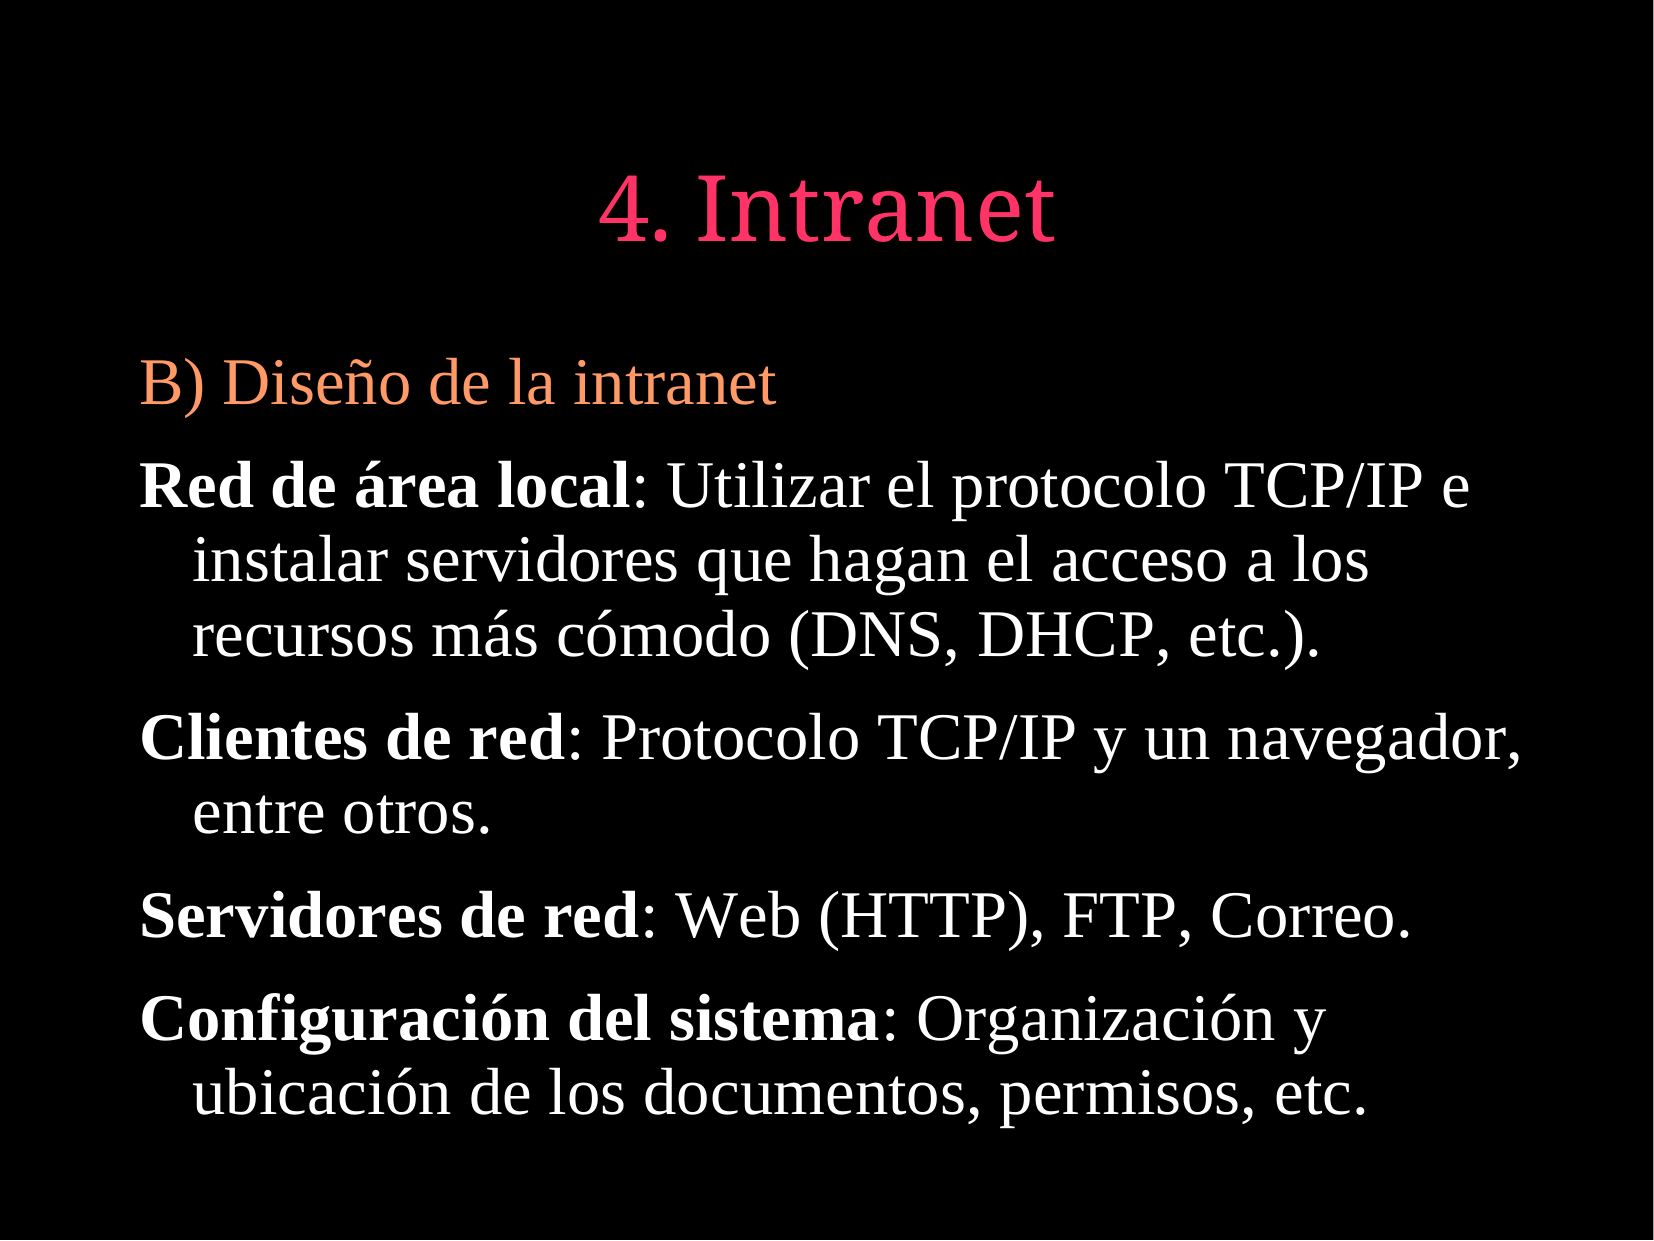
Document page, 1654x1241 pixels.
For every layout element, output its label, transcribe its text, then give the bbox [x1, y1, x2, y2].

list B) Diseño de la intranet Red de área local: Utilizar el protocolo TCP/IP e instalar servidores que hagan el acceso a los recursos más cómodo (DNS, DHCP, etc.). Clientes de red: Protocolo TCP/IP y un navegador, entre otros. Servidores de red: Web (HTTP), FTP, Correo. Configuración del sistema: Organización y ubicación de los documentos, permisos, etc. [121, 344, 1534, 1130]
title 4. Intranet [121, 102, 1534, 311]
